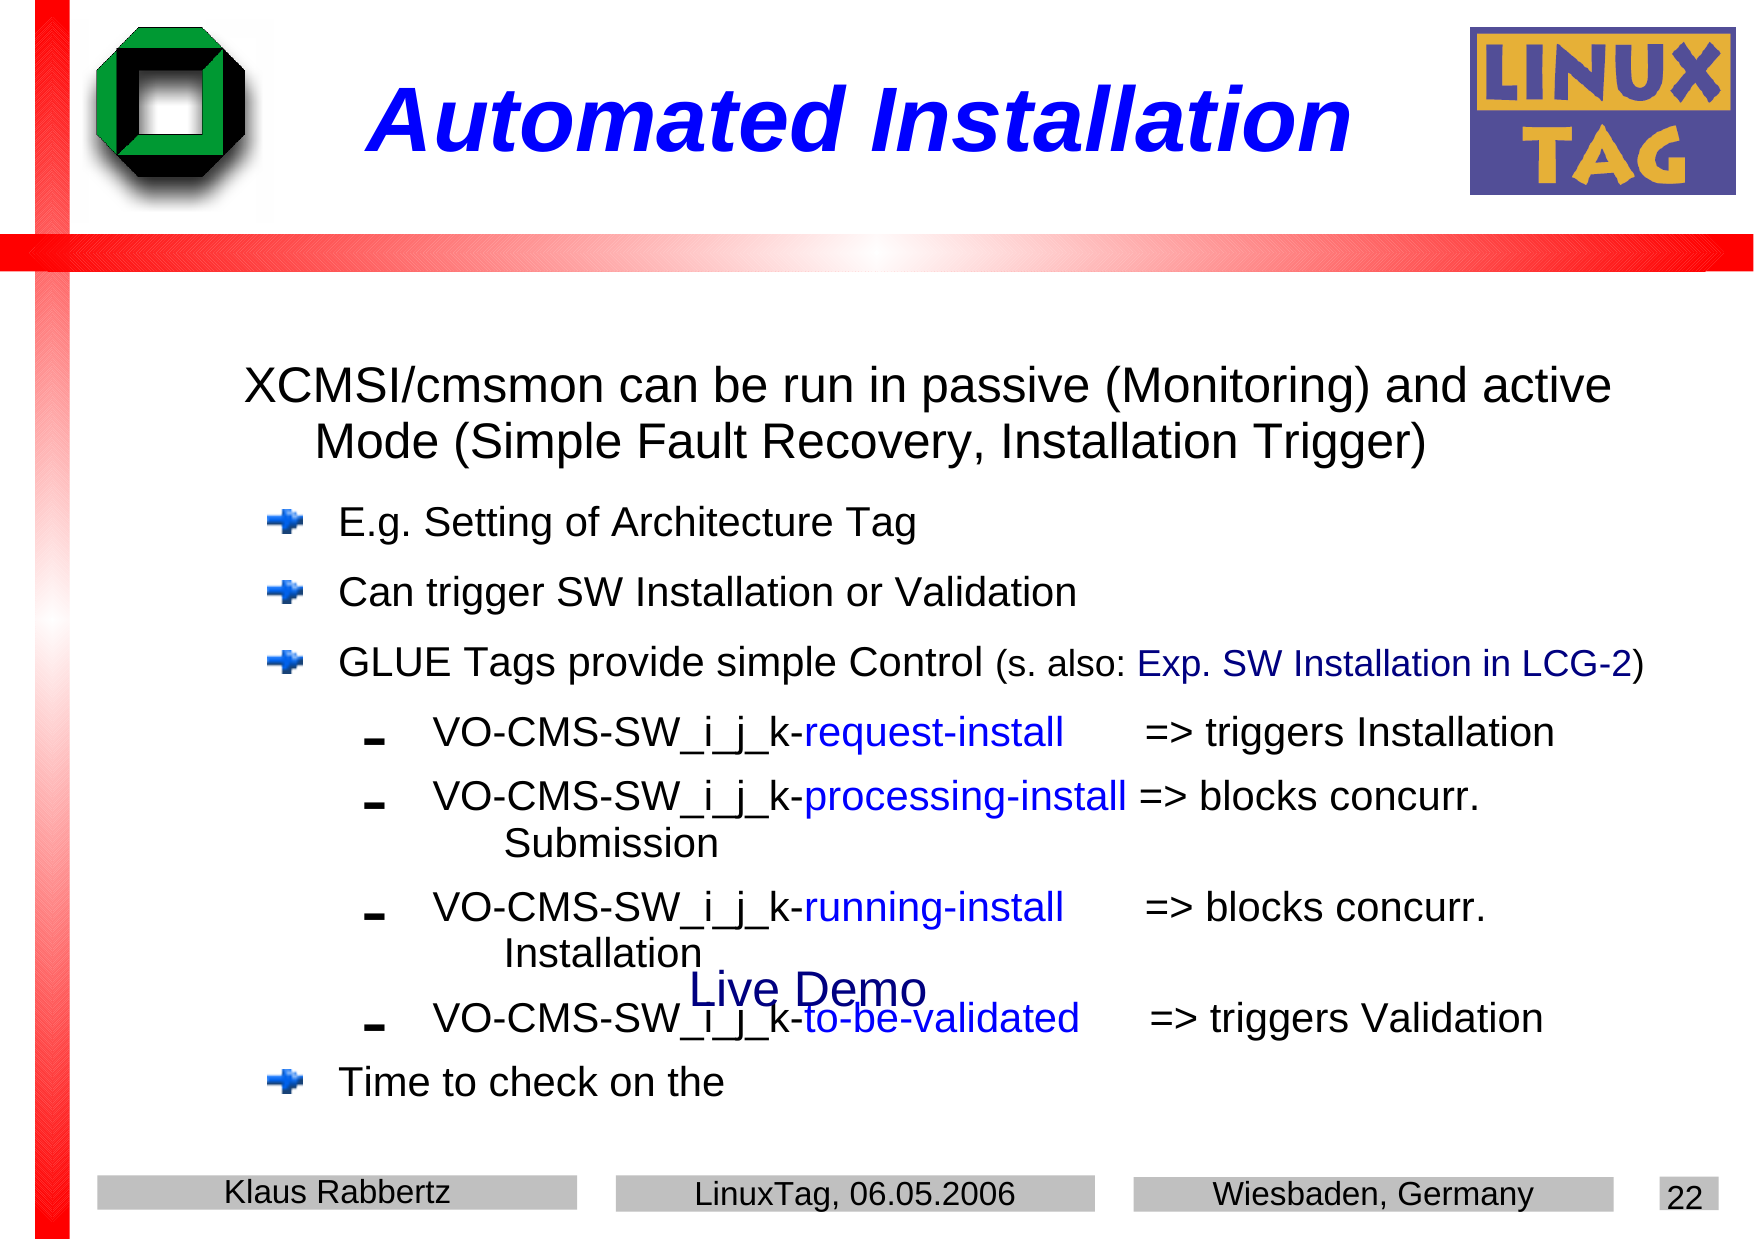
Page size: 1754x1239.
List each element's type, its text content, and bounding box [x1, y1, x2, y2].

picture [1470, 27, 1736, 195]
title Automated Installation [267, 15, 1455, 223]
text_box Live Demo [676, 949, 940, 1030]
picture [267, 1069, 303, 1094]
picture [71, 19, 267, 223]
list XCMSI/cmsmon can be run in passive (Monitoring) and active Mode (Simple Fault Recovery, Installation Trigger) E.g. Setting of Architecture Tag Can trigger SW Installation or Validation GLUE Tags provide simple Control (s. also: Exp. SW Installation in LCG-2) VO-CMS-SW_i_j_k-request-install => triggers Installation VO-CMS-SW_i_j_k-processing-install => blocks concurr. Submission VO-CMS-SW_i_j_k-running-install => blocks concurr. Installation VO-CMS-SW_i_j_k-to-be-validated => triggers Validation Time to check on the [149, 357, 1647, 1062]
